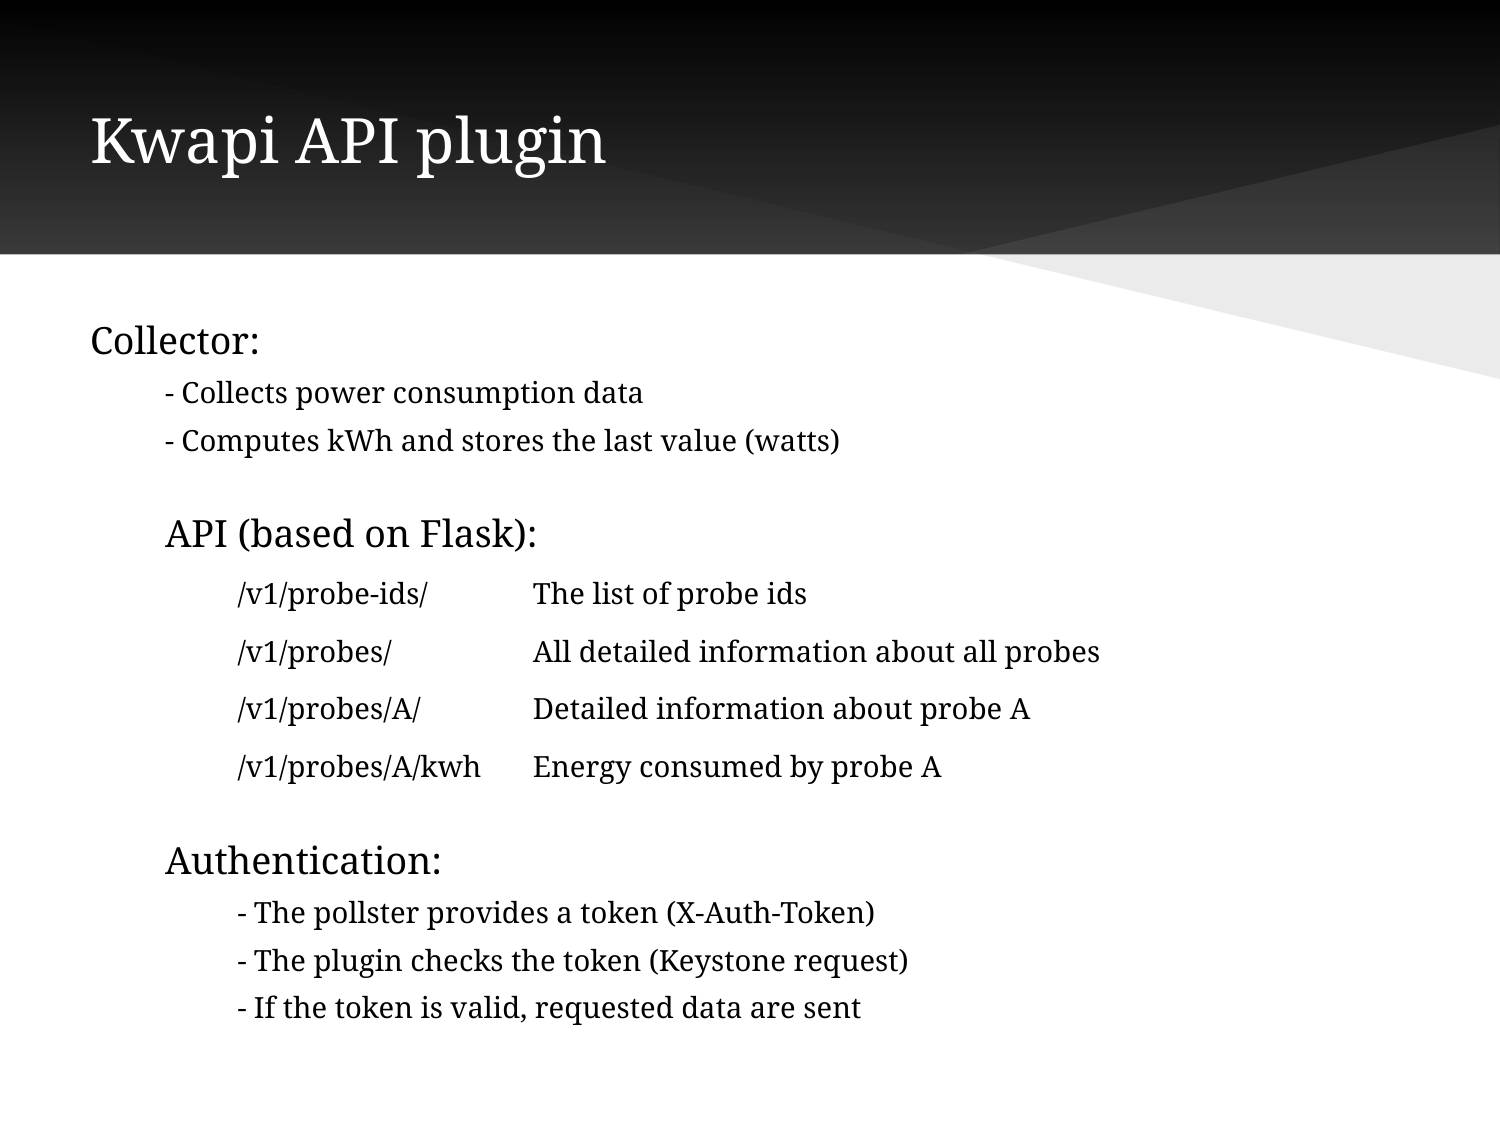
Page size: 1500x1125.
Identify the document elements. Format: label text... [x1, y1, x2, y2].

text_box Collector: - Collects power consumption data - Computes kWh and stores the last value (watts) API (based on Flask): /v1/probe-ids/ The list of probe ids /v1/probes/ All detailed information about all probes /v1/probes/A/ Detailed information about probe A /v1/probes/A/kwh Energy consumed by probe A Authentication: - The pollster provides a token (X-Auth-Token) - The plugin checks the token (Keystone request) - If the token is valid, requested data are sent [74, 301, 1425, 1053]
title Kwapi API plugin [75, 45, 1425, 233]
